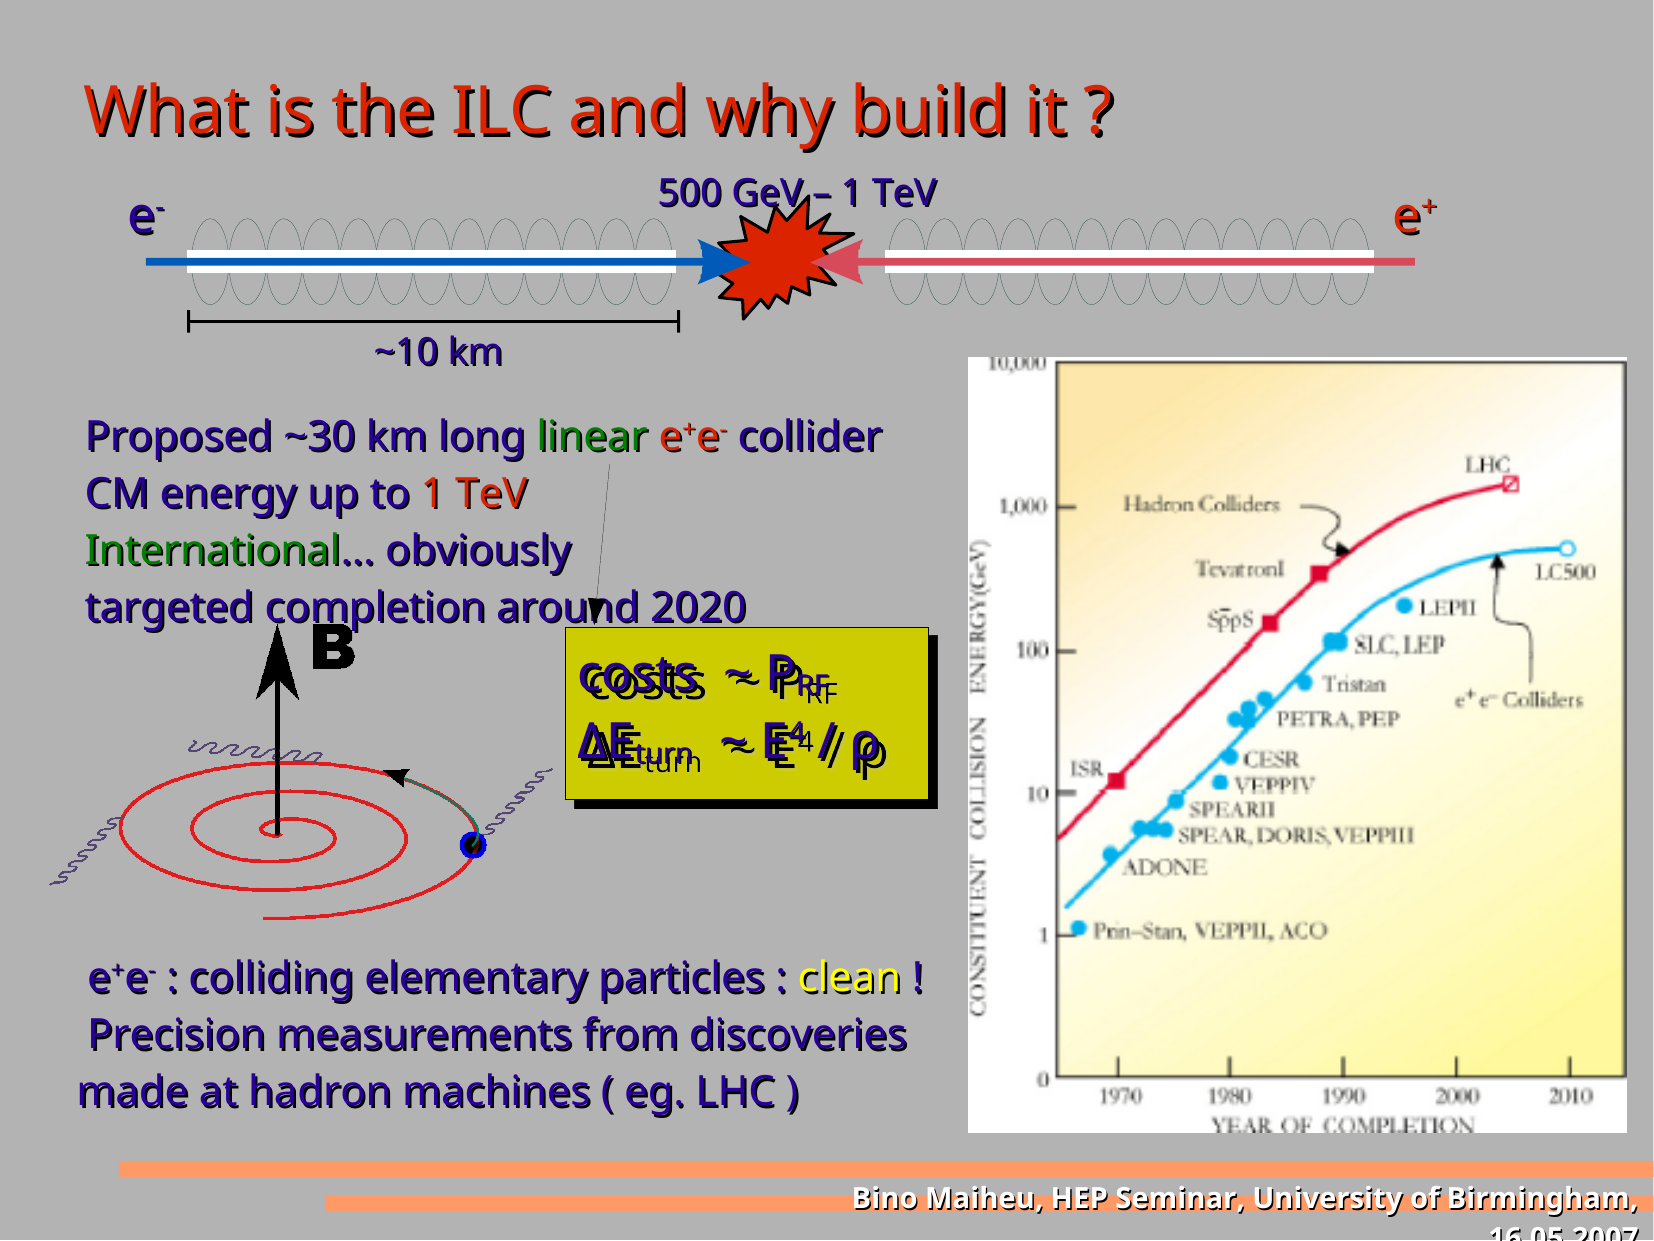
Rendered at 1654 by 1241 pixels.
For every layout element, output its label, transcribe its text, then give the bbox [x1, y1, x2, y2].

text_box 500 GeV – 1 TeV [642, 158, 948, 219]
text_box What is the ILC and why build it ? [68, 55, 1422, 151]
text_box e+e- : colliding elementary particles : clean ! Precision measurements from discoveries made at hadron machines ( eg. LHC ) [61, 939, 949, 1123]
text_box costs ~ PRF ΔEturn ~ E4 / ρ [563, 629, 945, 818]
text_box [742, 308, 754, 320]
text_box e+ [1377, 171, 1454, 247]
picture [144, 217, 1418, 308]
picture [49, 624, 553, 920]
text_box e- [112, 171, 179, 247]
text_box ~10 km [358, 316, 520, 378]
text_box Bino Maiheu, HEP Seminar, University of Birmingham, 16.05.2007 [684, 1170, 1654, 1221]
text_box Proposed ~30 km long linear e+e- collider CM energy up to 1 TeV International... obviously targeted completion around 2020 [59, 398, 879, 615]
picture [968, 357, 1627, 1133]
